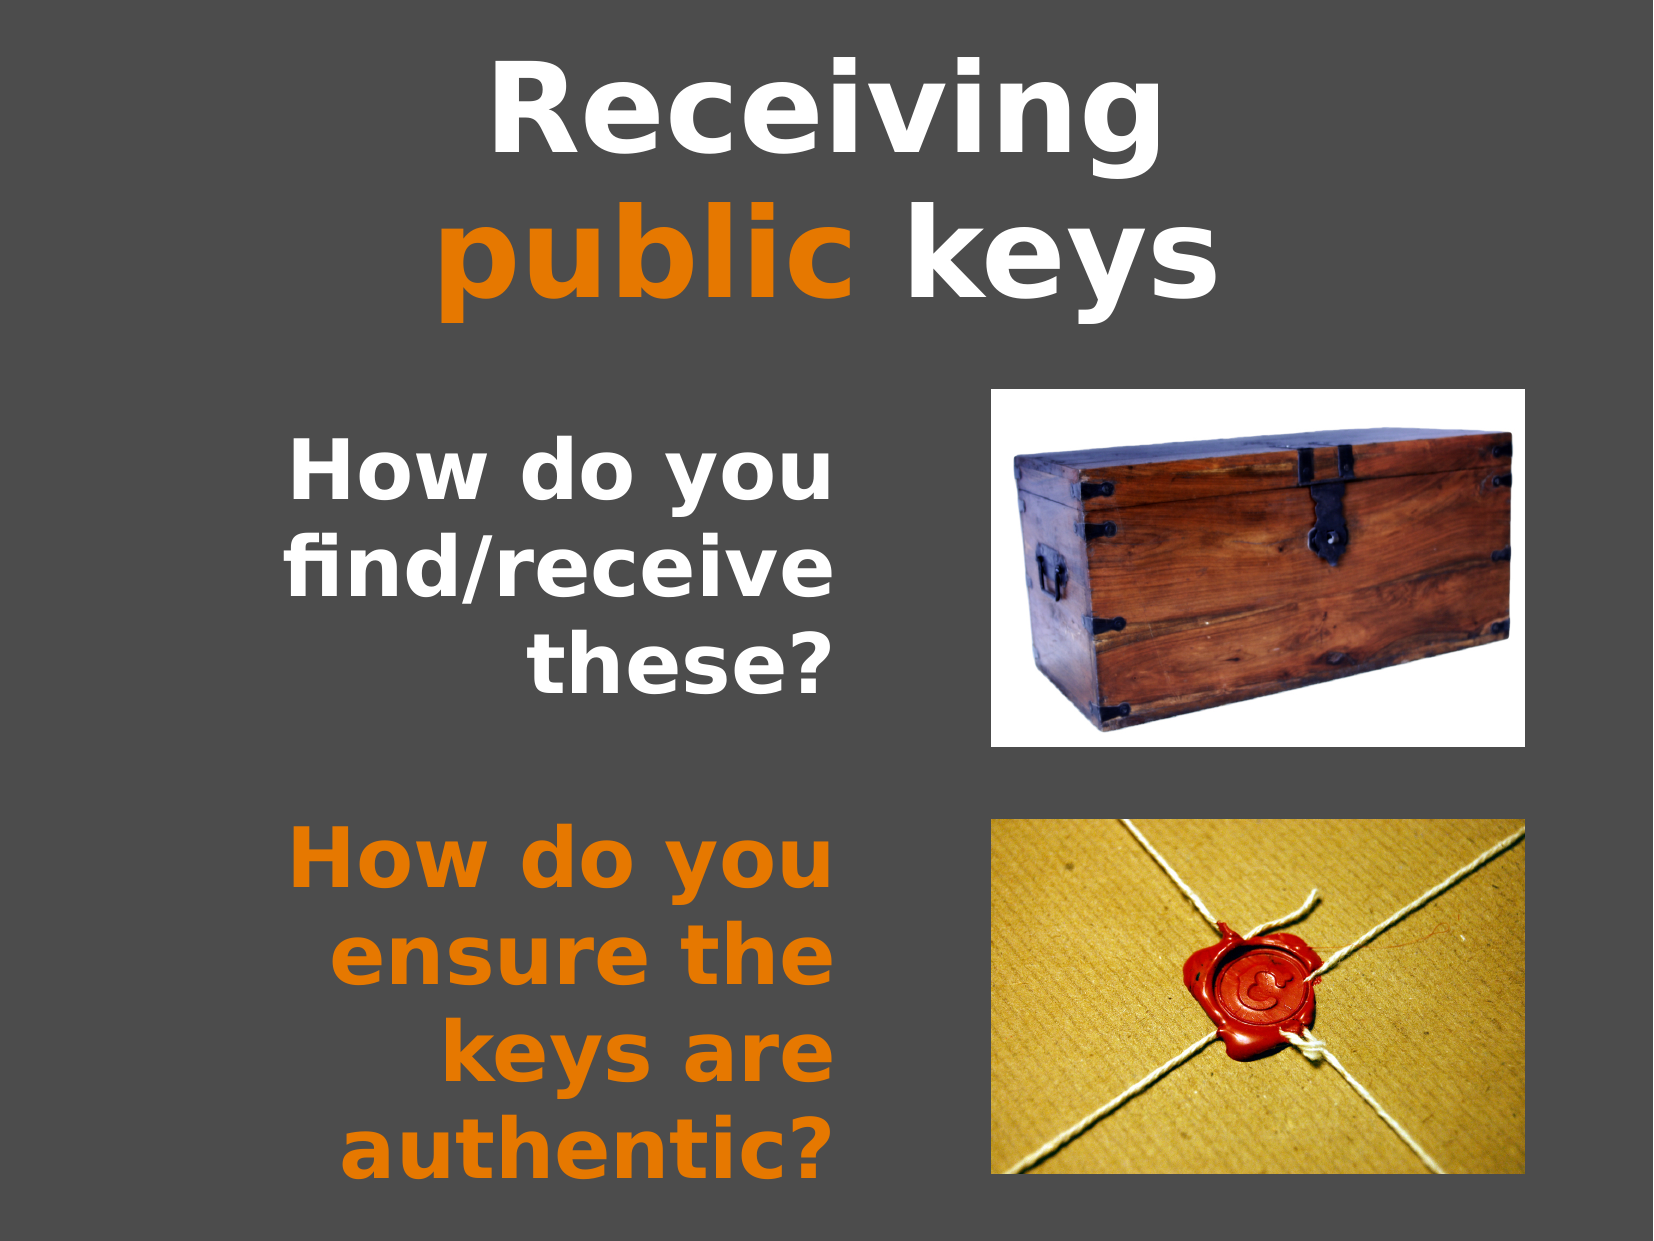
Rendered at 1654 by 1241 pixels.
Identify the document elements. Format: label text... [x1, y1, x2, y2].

text_box How do you find/receive these? How do you ensure the keys are authentic? [234, 414, 851, 1206]
picture [991, 389, 1525, 747]
text_box Receiving public keys [39, 28, 1615, 335]
picture [991, 819, 1525, 1174]
